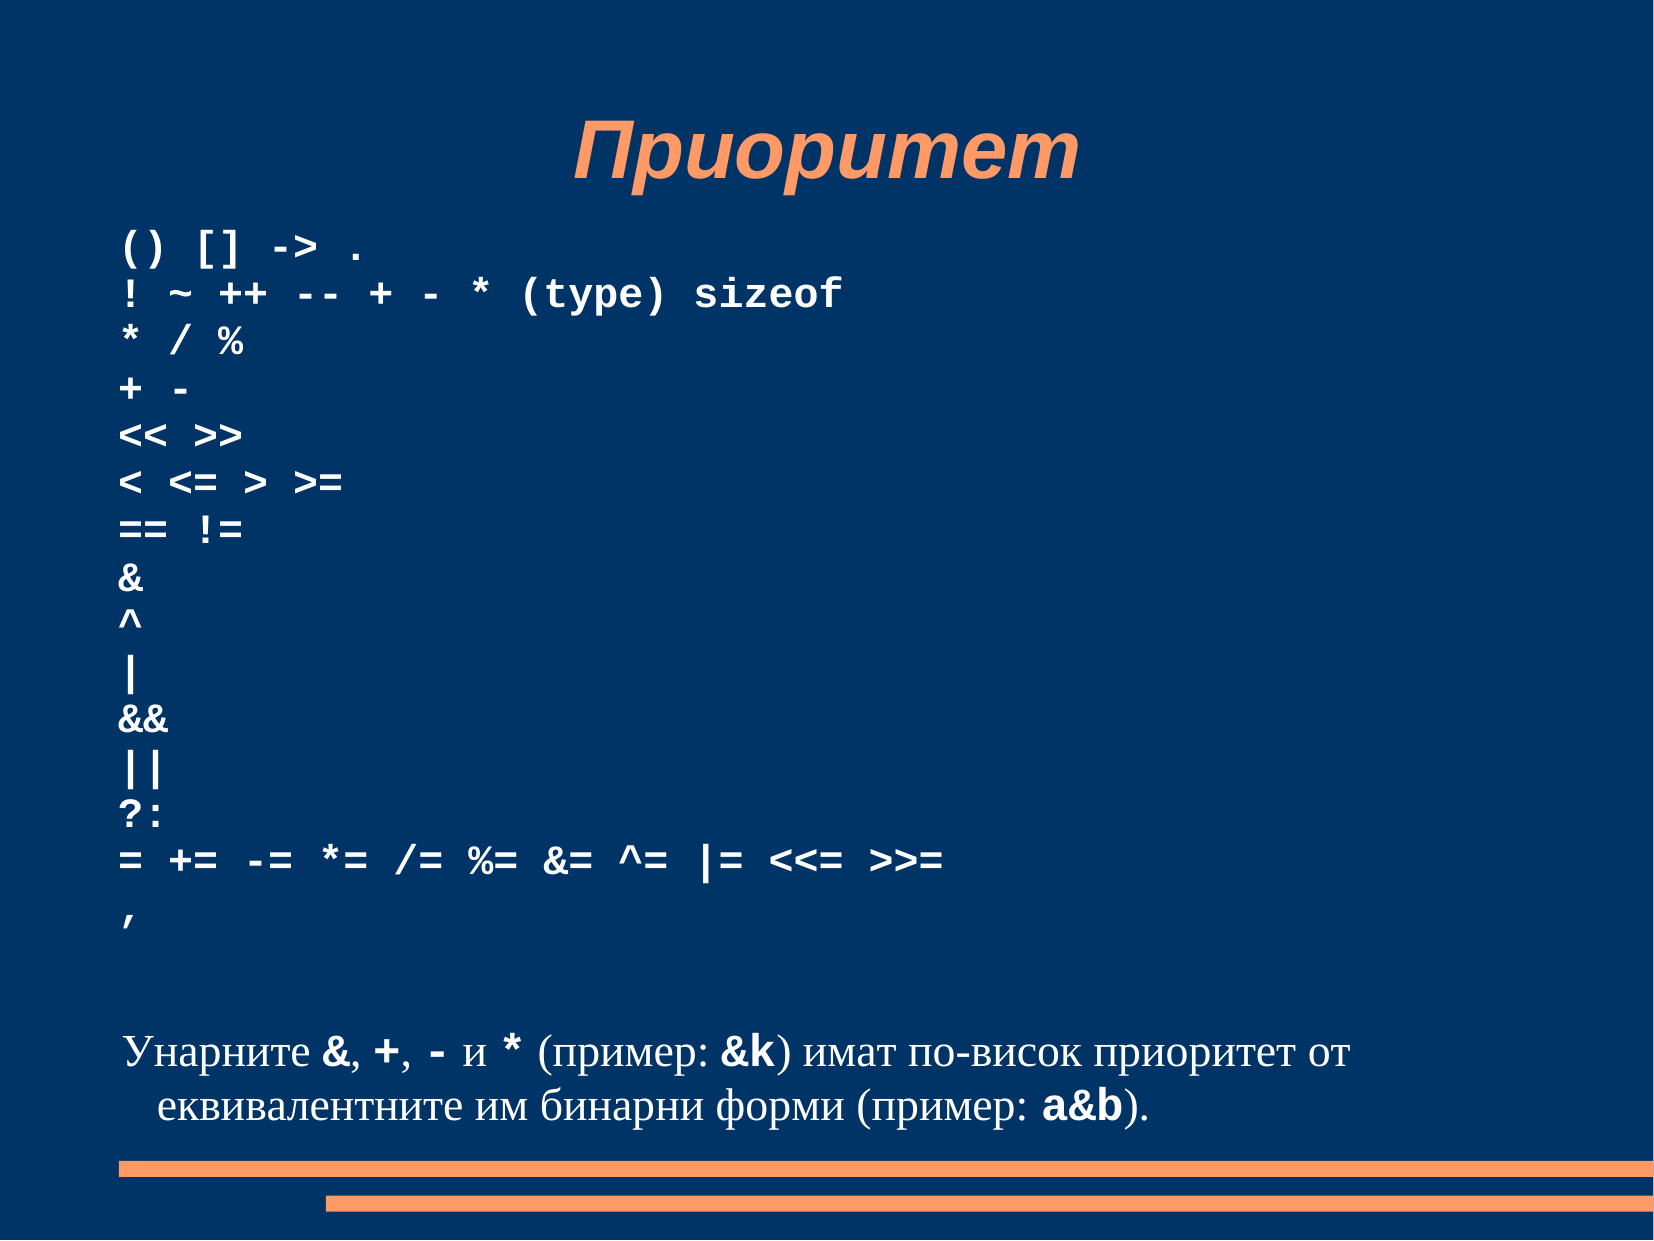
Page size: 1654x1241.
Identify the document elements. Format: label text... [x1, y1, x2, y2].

title Приоритет [121, 46, 1534, 221]
subtitle () [] -> . ! ~ ++ -- + - * (type) sizeof * / % + - << >> < <= > >= == != & ^ | && || ?: = += -= *= /= %= &= ^= |= <<= >>= , [118, 221, 1558, 1034]
text_box Унарните &, +, - и * (пример: &k) имат по-висок приоритет от еквивалентните им бинарни форми (пример: a&b). [121, 979, 1625, 1182]
